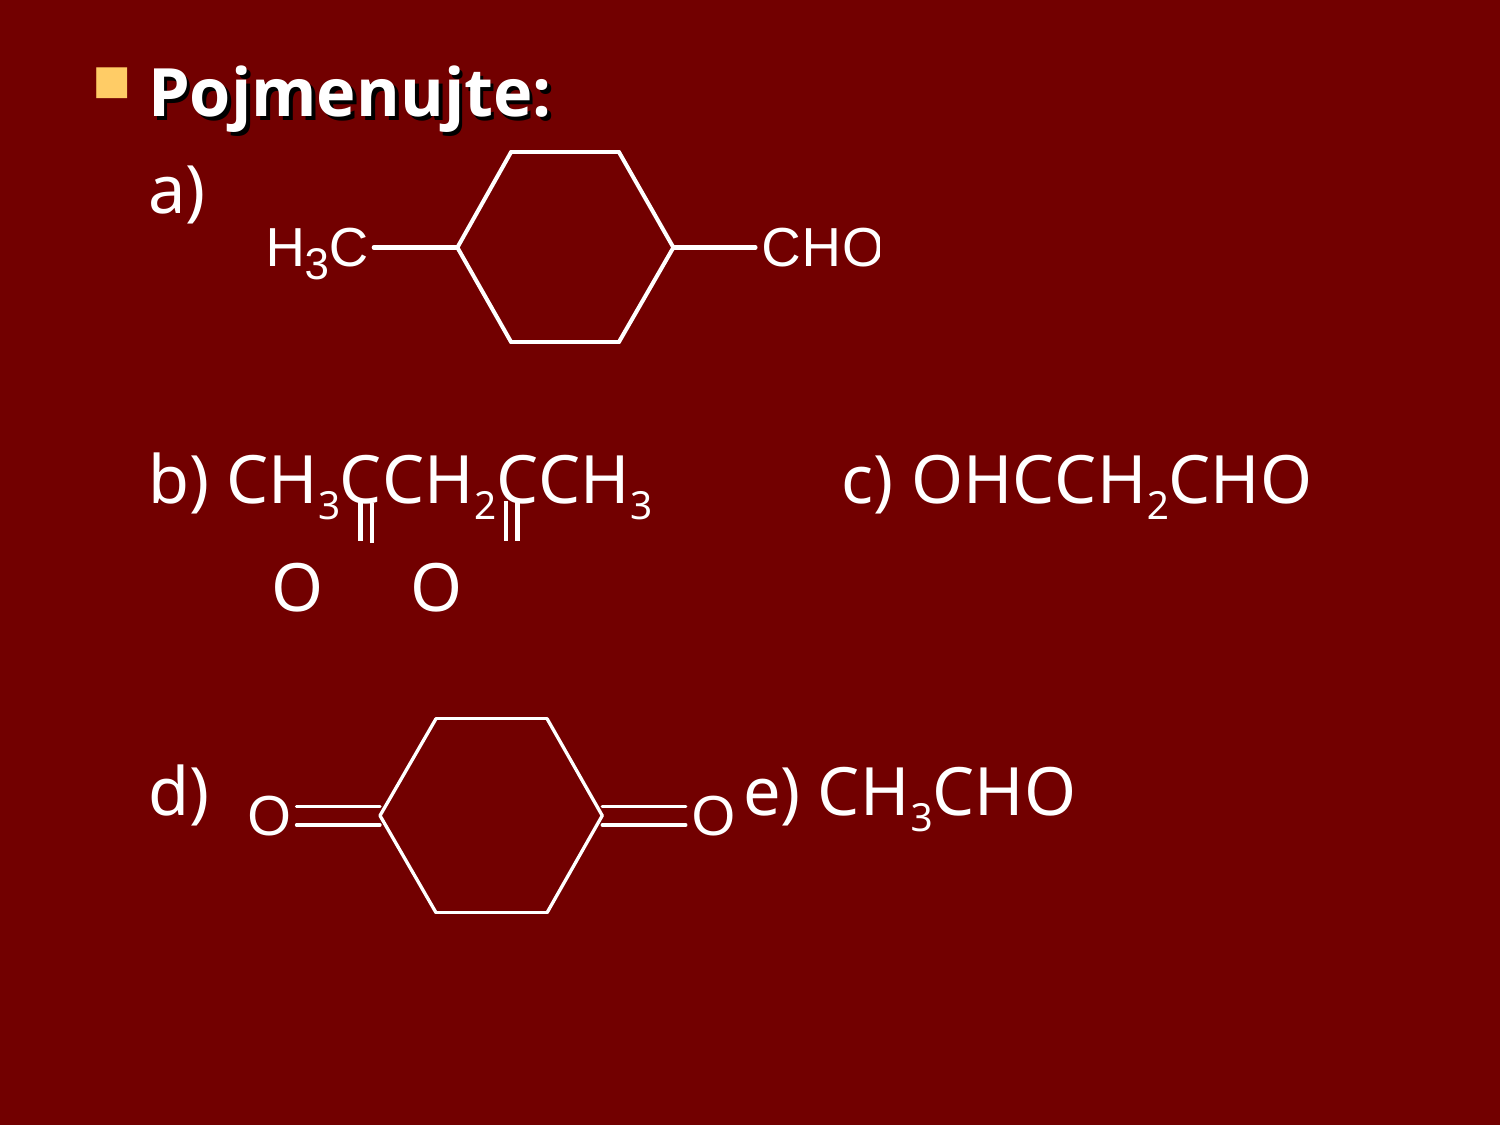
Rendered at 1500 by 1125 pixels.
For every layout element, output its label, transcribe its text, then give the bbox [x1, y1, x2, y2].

chart [242, 716, 739, 914]
chart [265, 148, 880, 344]
list Pojmenujte: a) b) CH3CCH2CCH3 c) OHCCH2CHO O O d) e) CH3CHO [76, 42, 1427, 1001]
